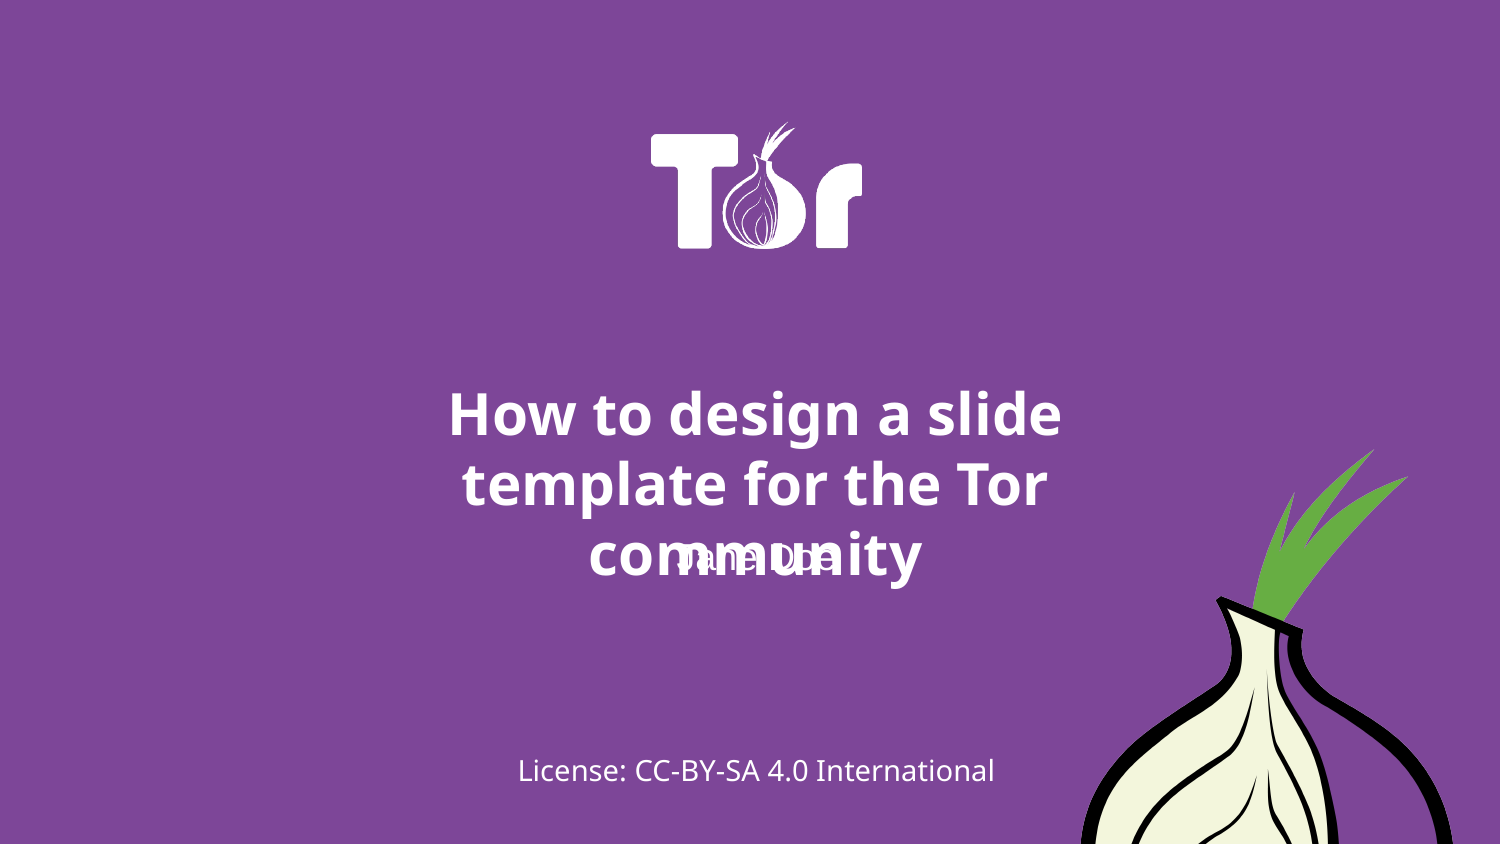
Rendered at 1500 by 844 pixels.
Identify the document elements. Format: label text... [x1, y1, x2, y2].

picture [651, 121, 862, 250]
text_box License: CC-BY-SA 4.0 International [487, 744, 1026, 795]
text_box Jane Doe [431, 525, 1080, 586]
text_box How to design a slide template for the Tor community [324, 369, 1187, 595]
picture [1080, 449, 1454, 844]
